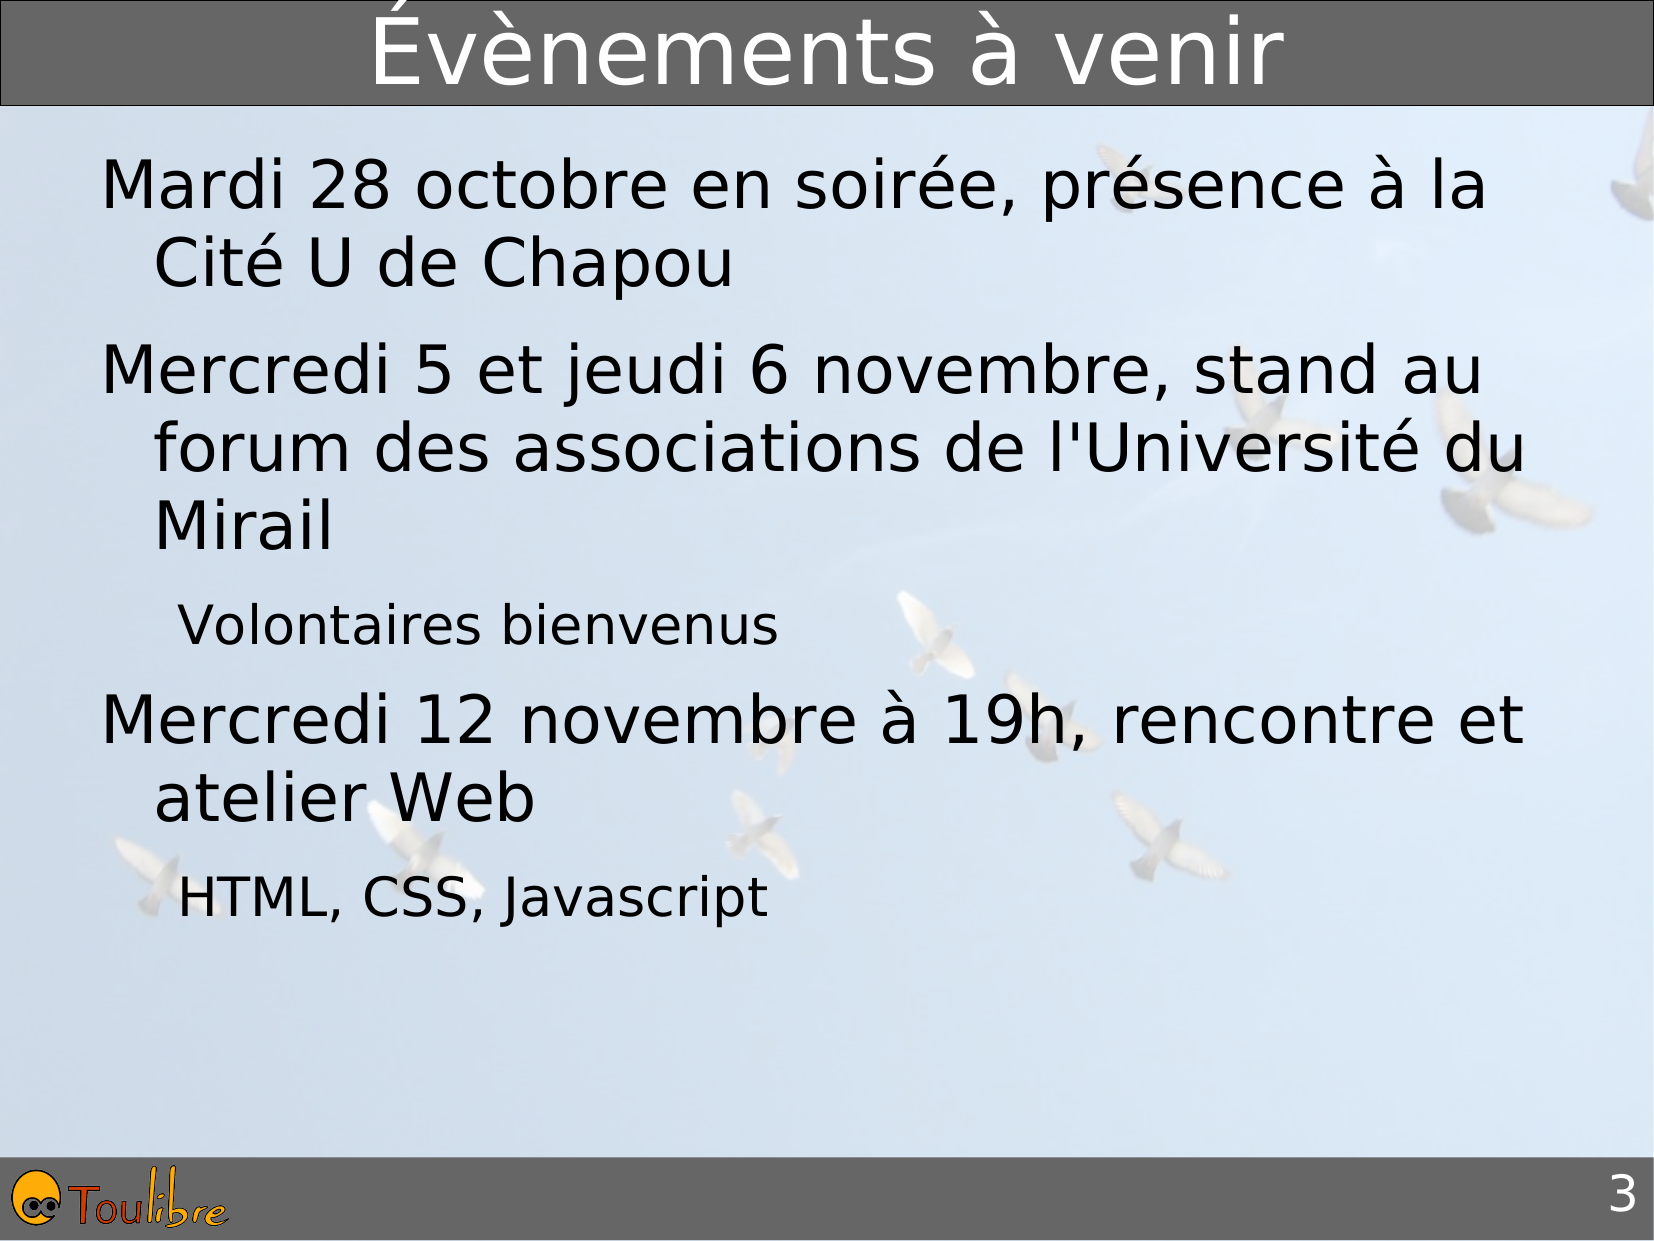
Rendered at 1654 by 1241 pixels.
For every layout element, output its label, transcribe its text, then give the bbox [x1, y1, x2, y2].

picture [11, 1165, 229, 1228]
title Évènements à venir [0, 0, 1654, 107]
list Mardi 28 octobre en soirée, présence à la Cité U de Chapou Mercredi 5 et jeudi 6 novembre, stand au forum des associations de l'Université du Mirail Volontaires bienvenus Mercredi 12 novembre à 19h, rencontre et atelier Web HTML, CSS, Javascript [82, 146, 1571, 1094]
